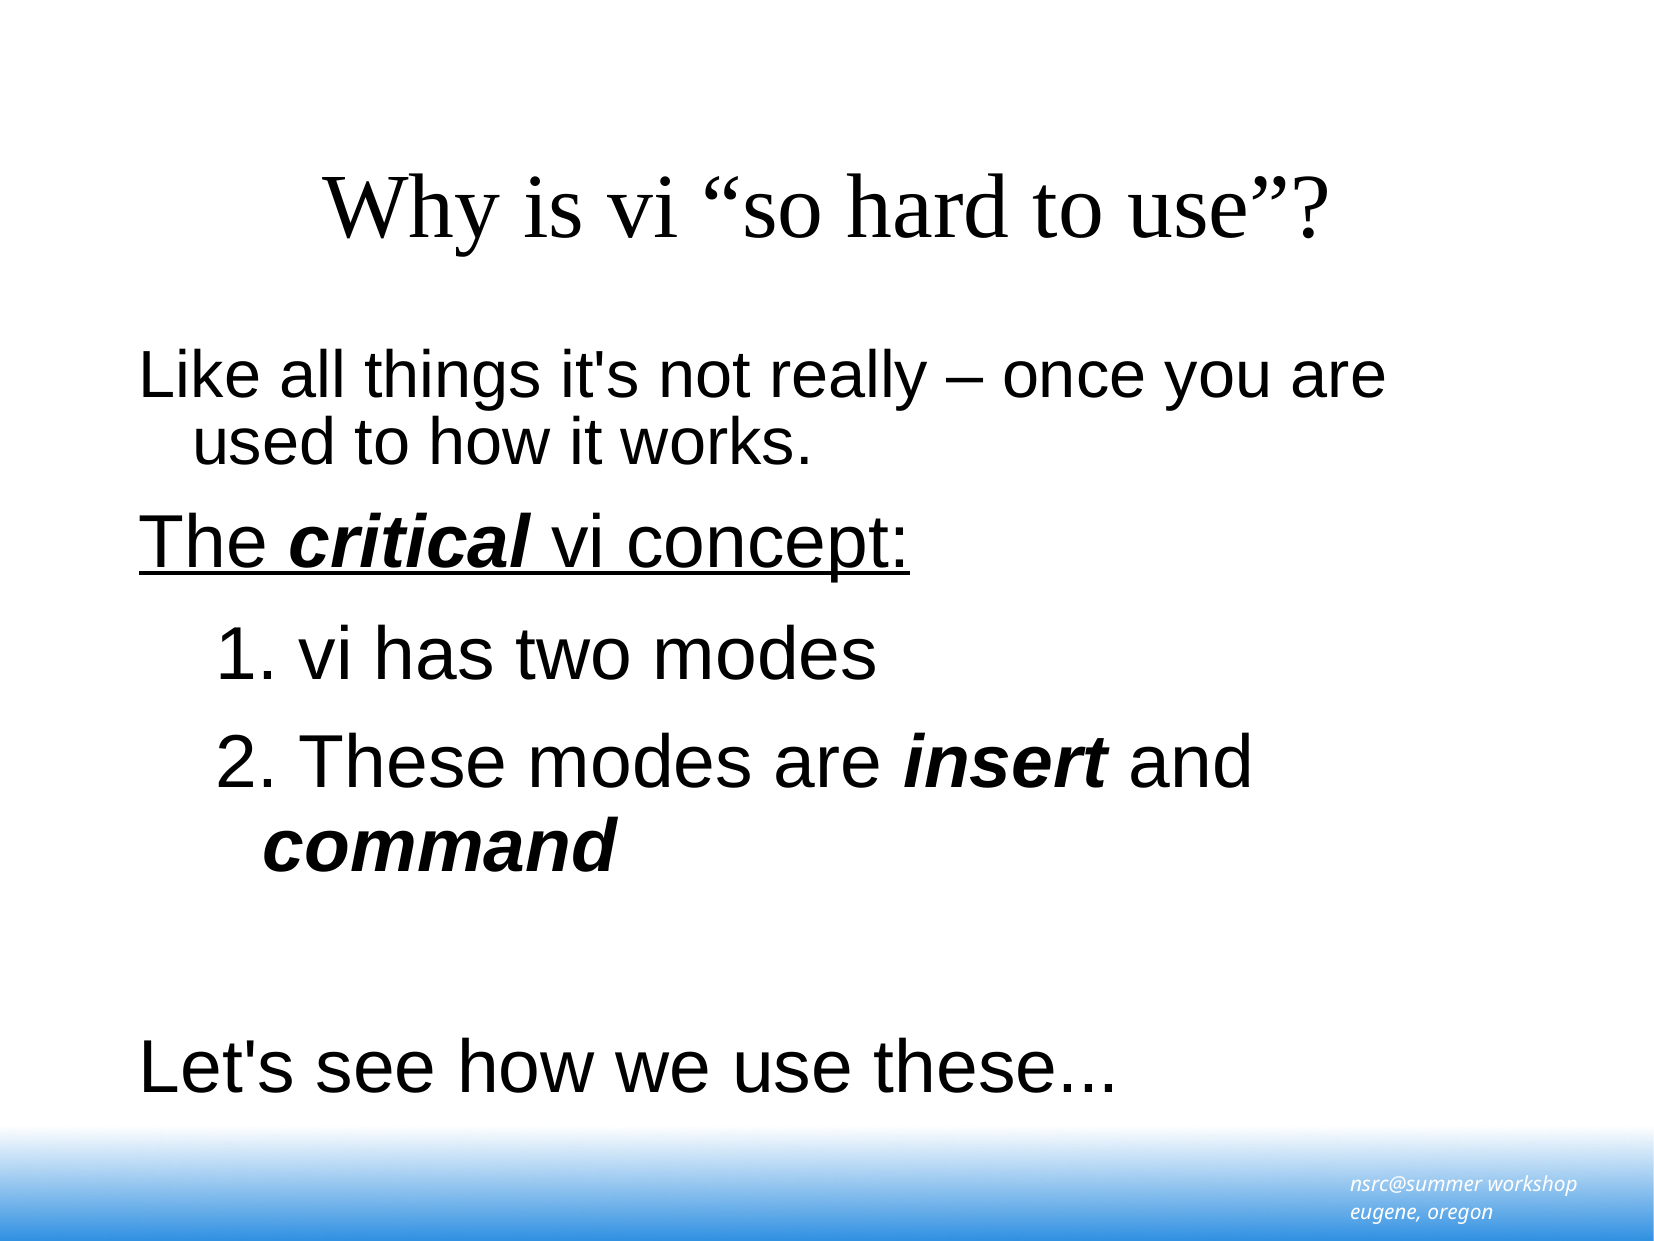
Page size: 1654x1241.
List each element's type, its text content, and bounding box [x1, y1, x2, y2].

picture [0, 1124, 1654, 1241]
list Like all things it's not really – once you are used to how it works. The critical vi concept: vi has two modes These modes are insert and command Let's see how we use these... [121, 344, 1534, 1135]
title Why is vi “so hard to use”? [121, 102, 1534, 311]
